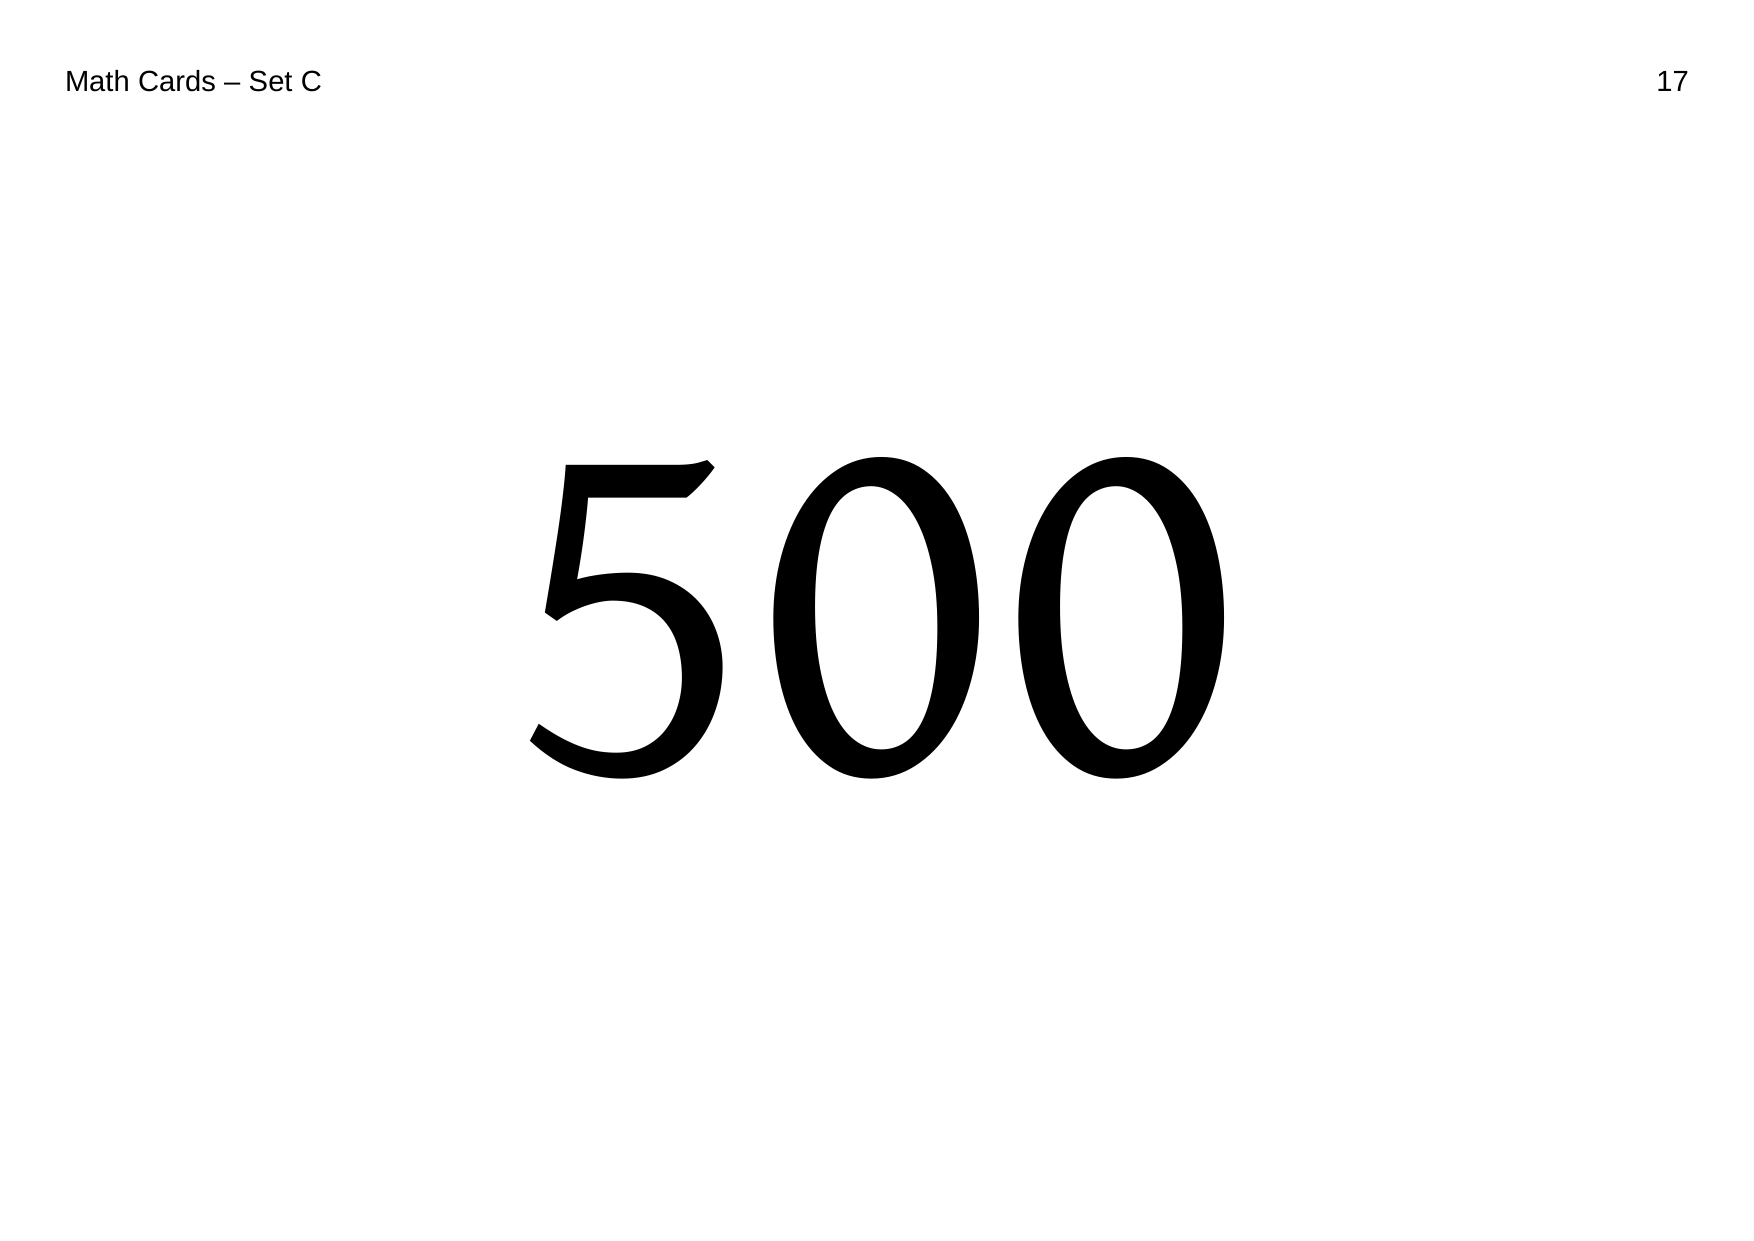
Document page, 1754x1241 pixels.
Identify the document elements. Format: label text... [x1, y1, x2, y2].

text_box 17 [1650, 59, 1695, 104]
text_box Math Cards – Set C [59, 59, 329, 104]
text_box 500 [504, 318, 1250, 922]
